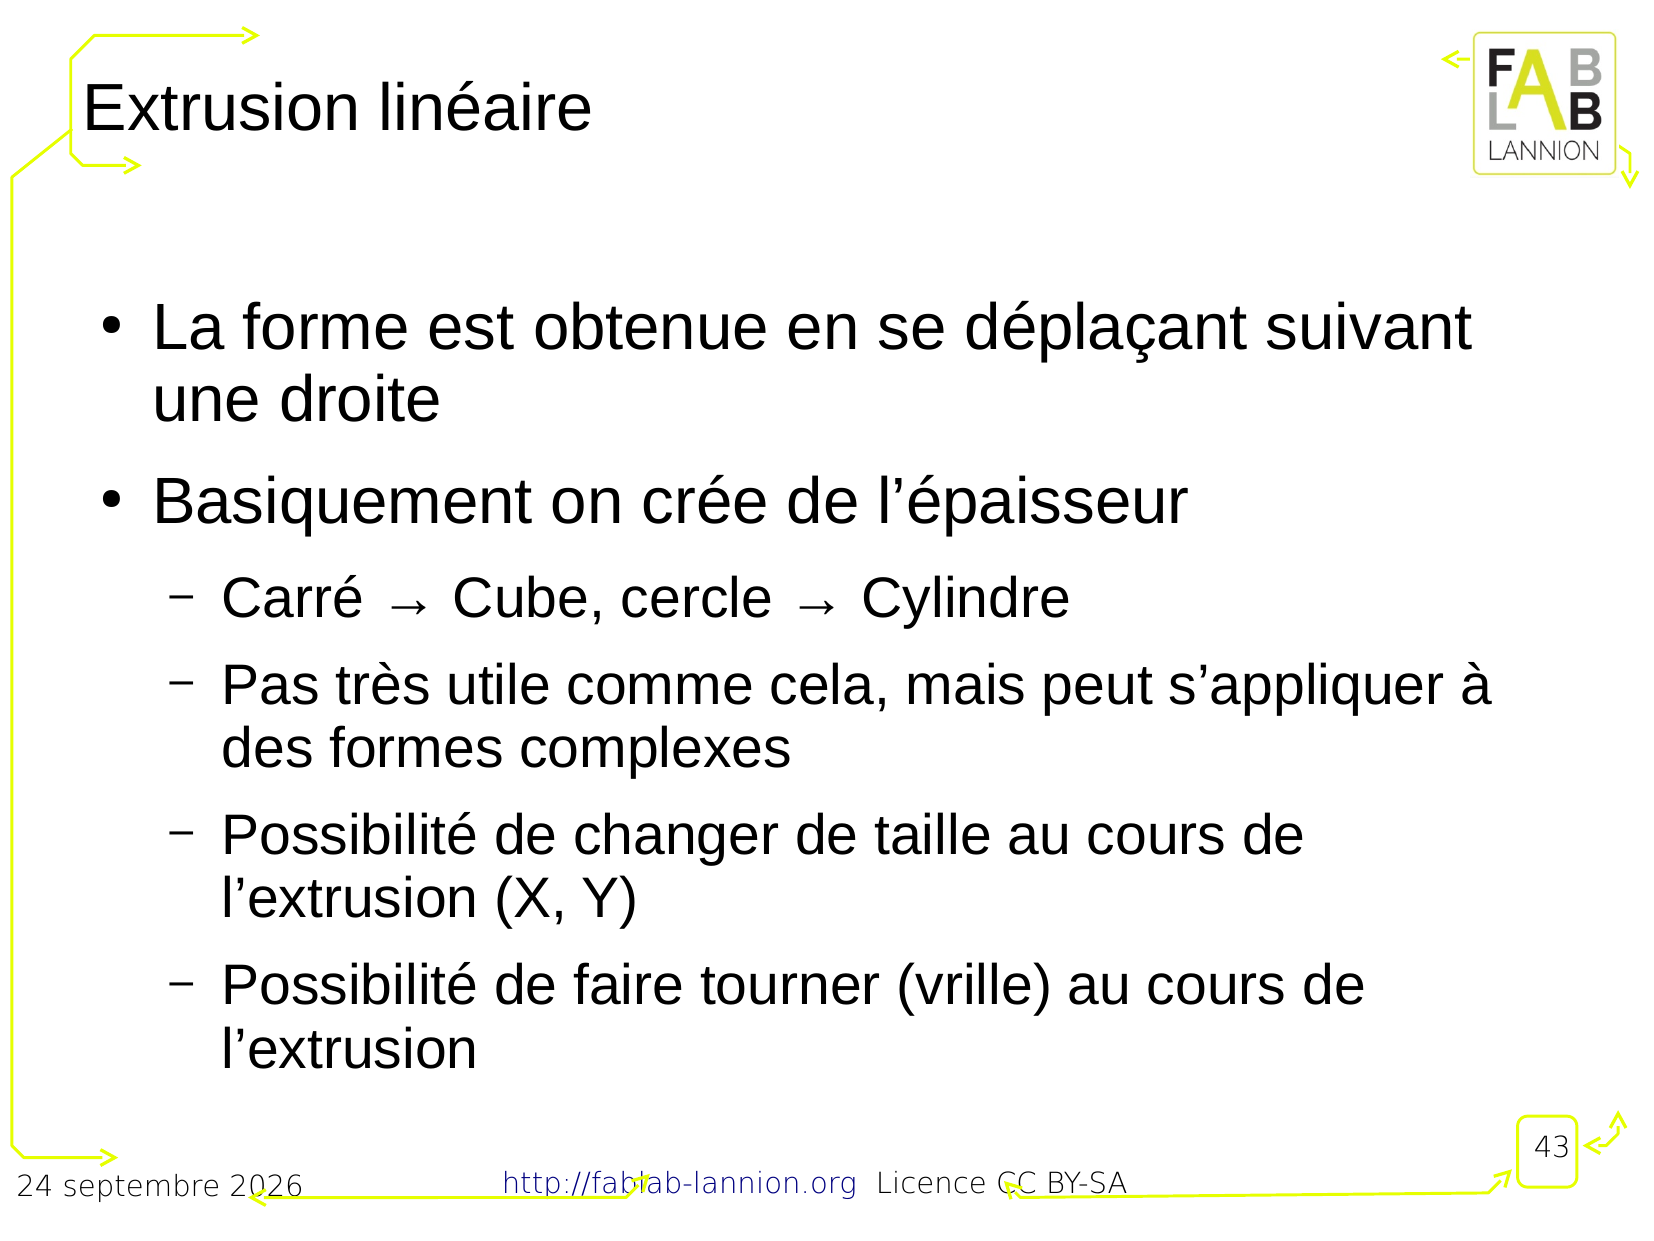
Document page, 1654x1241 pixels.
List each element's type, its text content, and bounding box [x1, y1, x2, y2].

title Extrusion linéaire [82, 49, 1441, 166]
list La forme est obtenue en se déplaçant suivant une droite Basiquement on crée de l’épaisseur Carré → Cube, cercle → Cylindre Pas très utile comme cela, mais peut s’appliquer à des formes complexes Possibilité de changer de taille au cours de l’extrusion (X, Y) Possibilité de faire tourner (vrille) au cours de l’extrusion [82, 290, 1571, 1087]
picture [1470, 29, 1619, 178]
